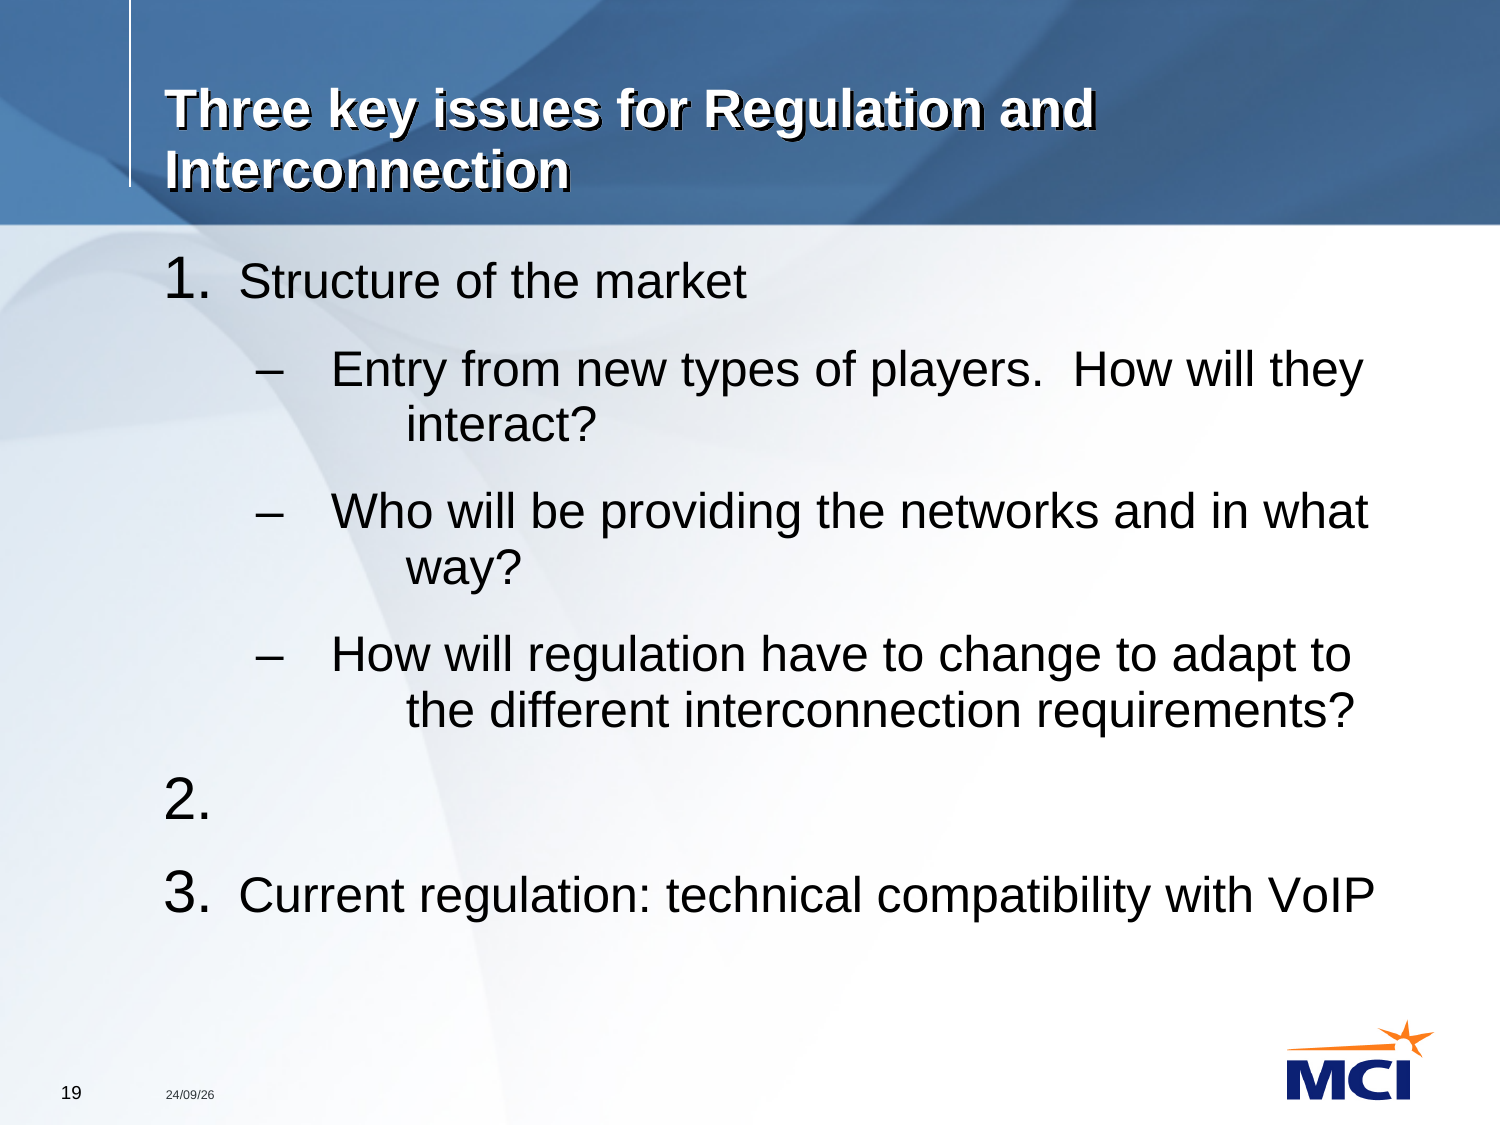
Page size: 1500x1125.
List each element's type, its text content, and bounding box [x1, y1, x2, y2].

list Structure of the market Entry from new types of players. How will they interact? Who will be providing the networks and in what way? How will regulation have to change to adapt to the different interconnection requirements? Current regulation: technical compatibility with VoIP [163, 253, 1420, 1038]
picture [0, 0, 1500, 1125]
title Three key issues for Regulation and Interconnection [164, 56, 1425, 201]
